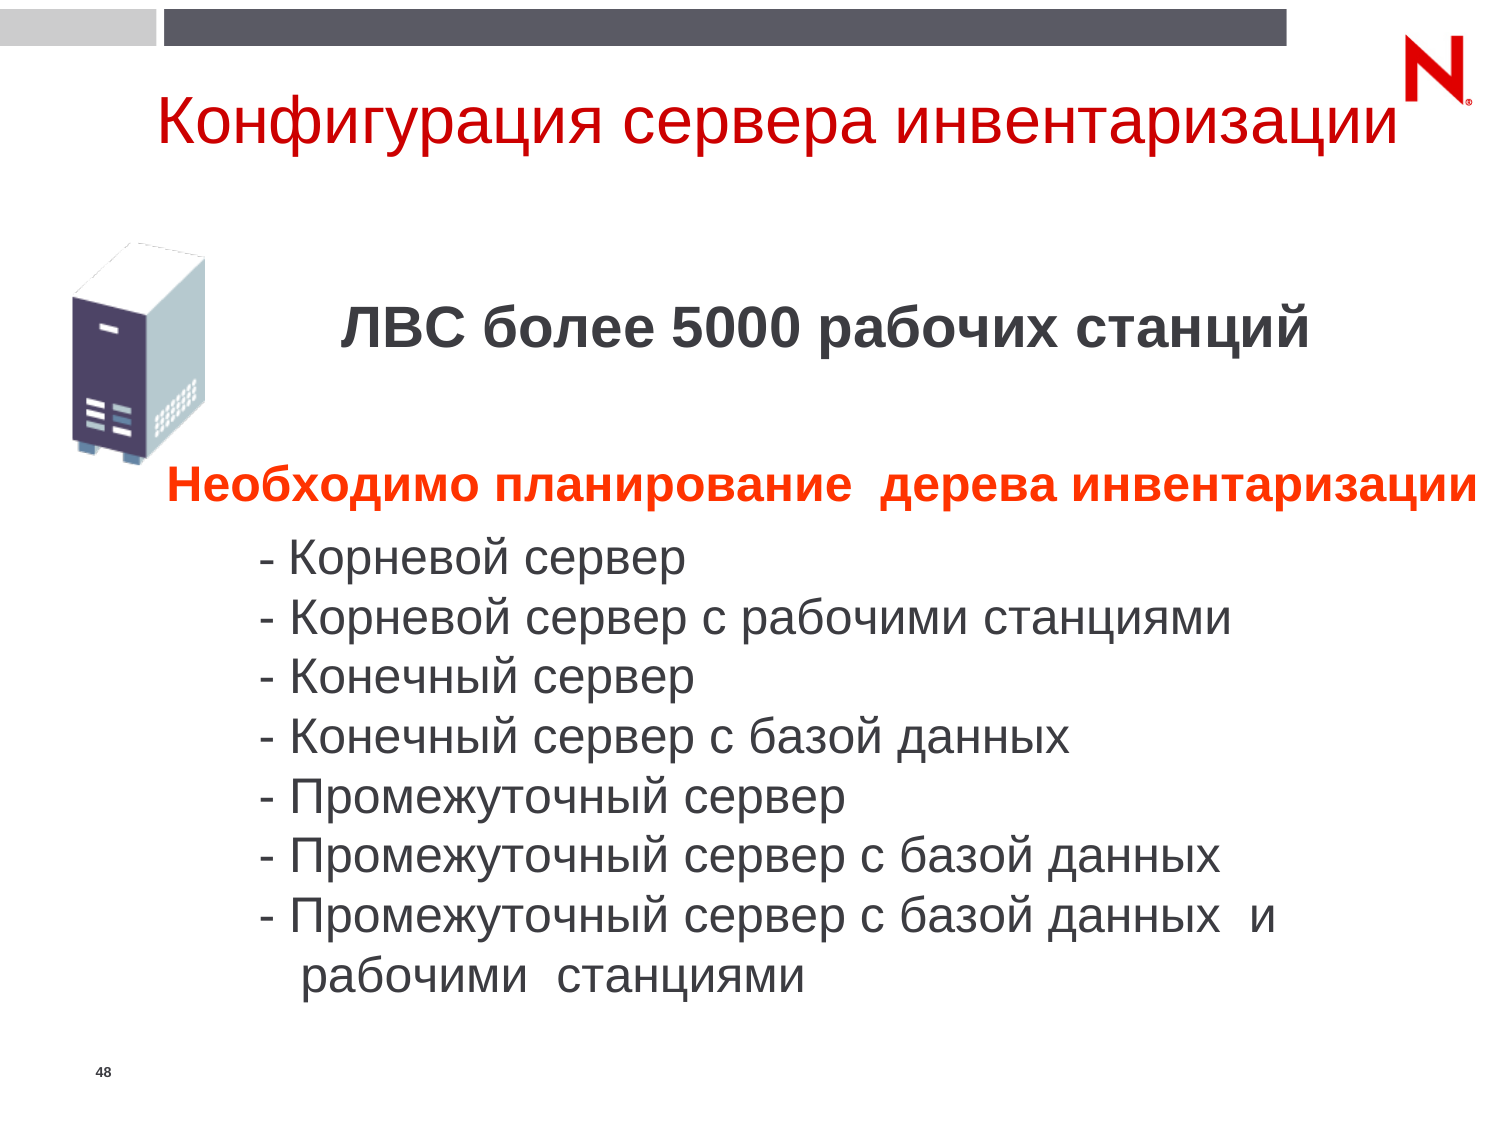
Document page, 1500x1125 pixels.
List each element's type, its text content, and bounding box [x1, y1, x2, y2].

text_box Конфигурация сервера инвентаризации [141, 75, 1483, 185]
picture [1403, 32, 1473, 75]
text_box - Корневой сервер - Корневой сервер с рабочими станциями - Конечный сервер - Конечный сервер с базой данных - Промежуточный сервер - Промежуточный сервер с базой данных - Промежуточный сервер с базой данных и рабочими станциями [243, 519, 1363, 1012]
text_box ЛВС более 5000 рабочих станций [297, 285, 1351, 368]
text_box Необходимо планирование дерева инвентаризации [151, 448, 1500, 520]
picture [71, 241, 205, 467]
